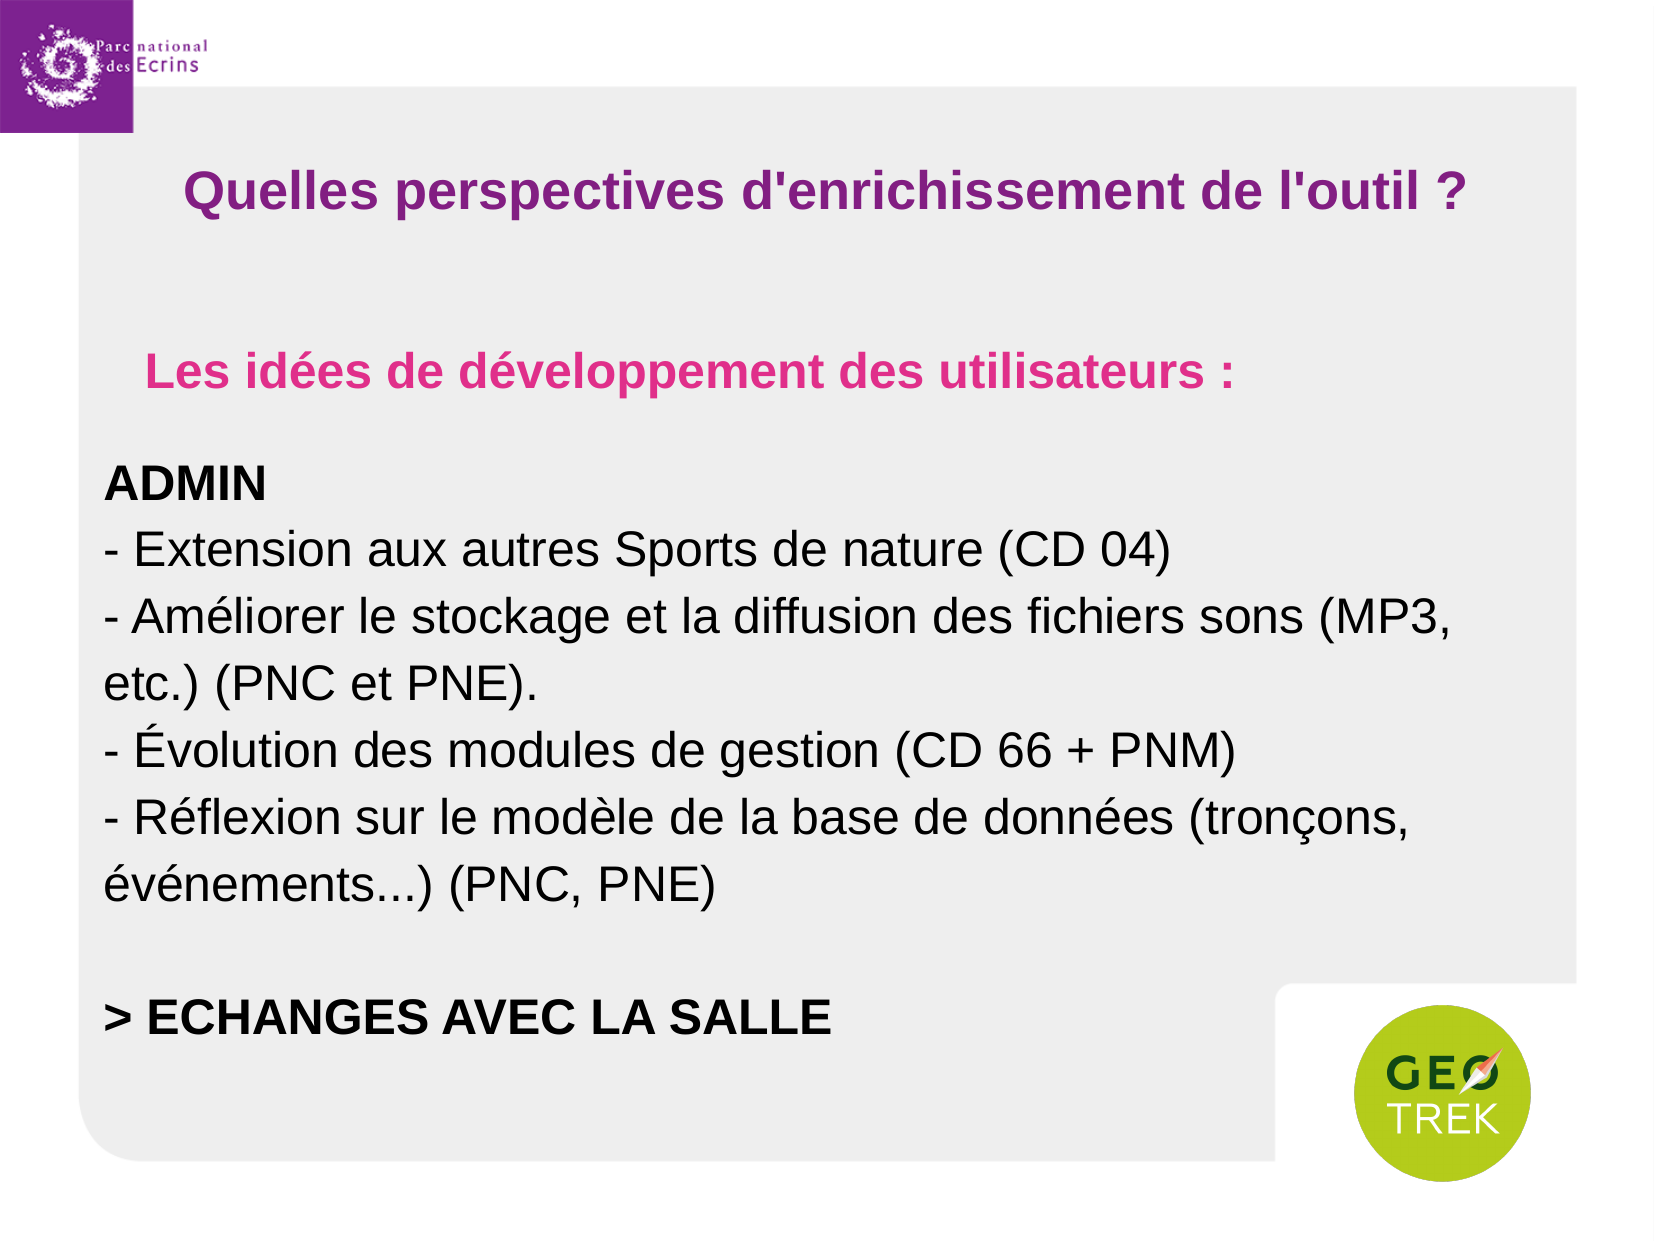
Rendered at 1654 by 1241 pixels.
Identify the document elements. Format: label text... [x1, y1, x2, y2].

picture [0, 0, 1654, 1241]
text_box ADMIN - Extension aux autres Sports de nature (CD 04) - Améliorer le stockage et la diffusion des fichiers sons (MP3, etc.) (PNC et PNE). - Évolution des modules de gestion (CD 66 + PNM) - Réflexion sur le modèle de la base de données (tronçons, événements...) (PNC, PNE) > ECHANGES AVEC LA SALLE [88, 447, 1565, 1223]
list Les idées de développement des utilisateurs : [88, 343, 1577, 1063]
title Quelles perspectives d'enrichissement de l'outil ? [82, 115, 1571, 266]
